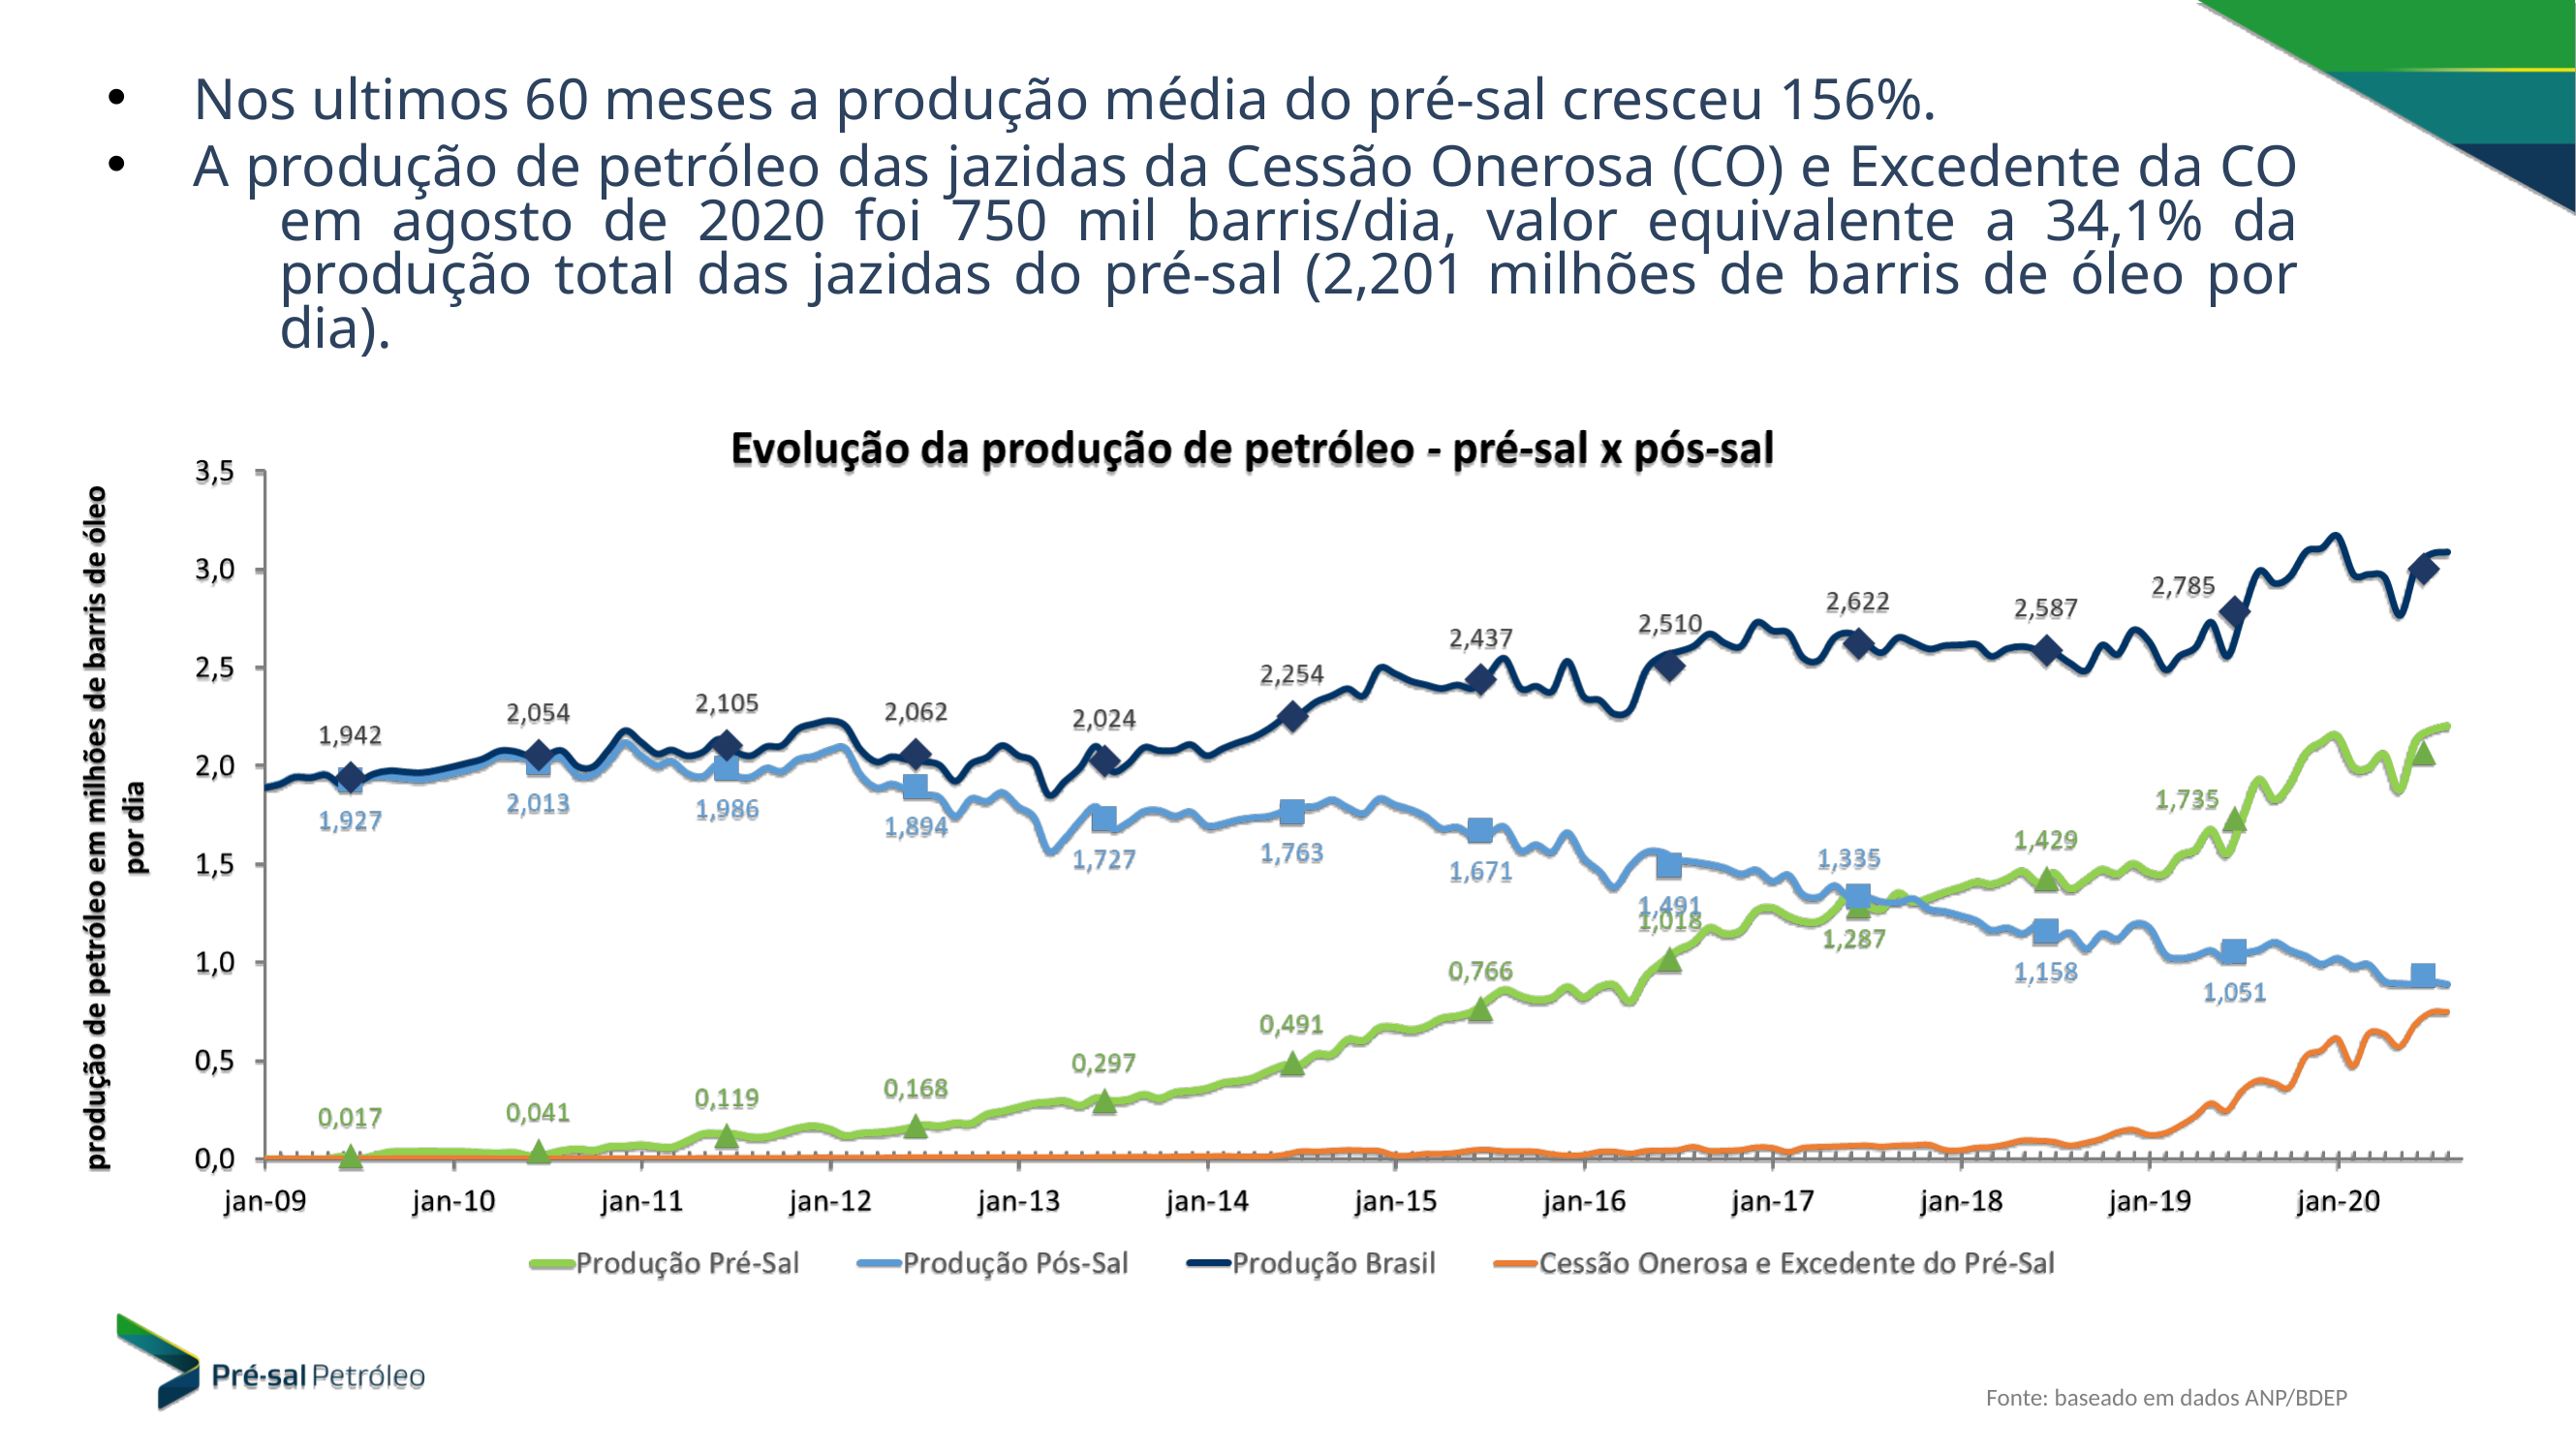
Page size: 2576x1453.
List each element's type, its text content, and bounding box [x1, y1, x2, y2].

text_box Nos ultimos 60 meses a produção média do pré-sal cresceu 156%. A produção de petróleo das jazidas da Cessão Onerosa (CO) e Excedente da CO em agosto de 2020 foi 750 mil barris/dia, valor equivalente a 34,1% da produção total das jazidas do pré-sal (2,201 milhões de barris de óleo por dia). [92, 69, 2313, 308]
picture [47, 382, 2535, 1301]
text_box Fonte: baseado em dados ANP/BDEP [1971, 1374, 2381, 1419]
